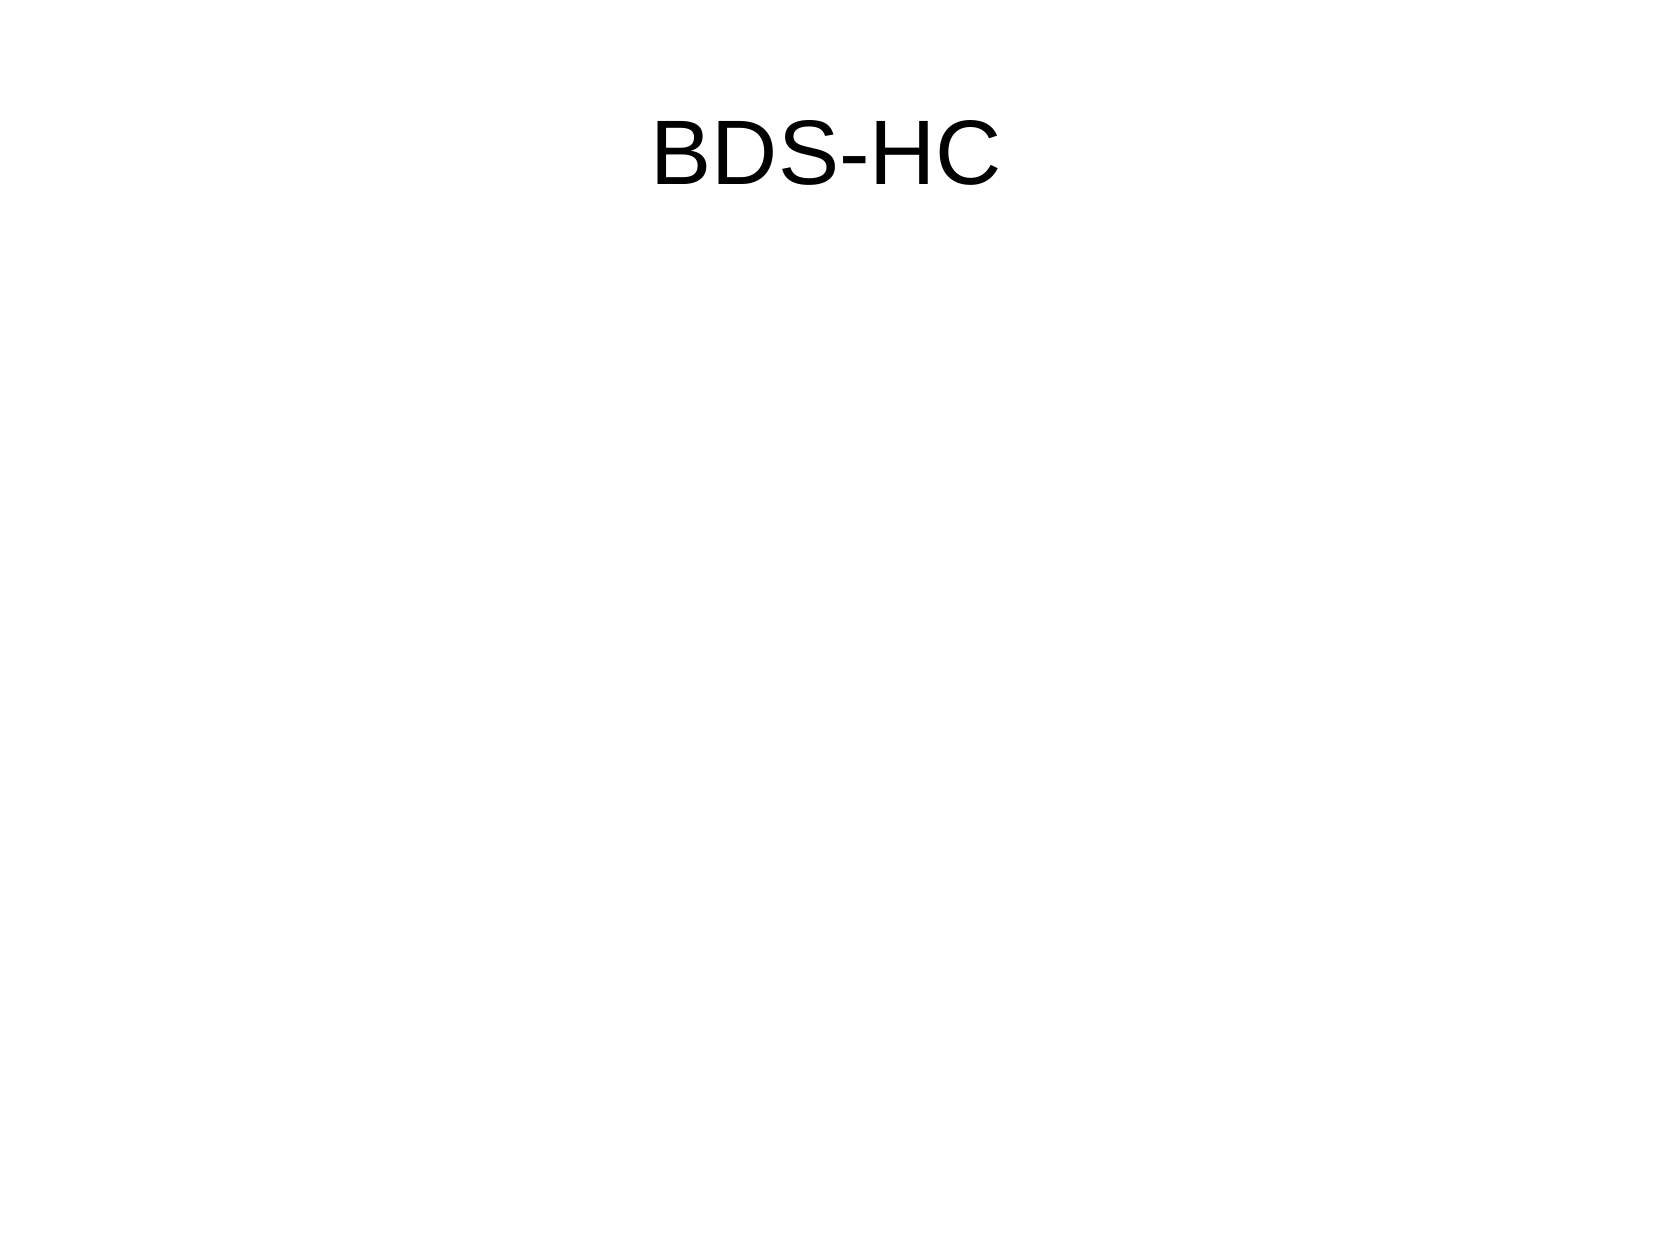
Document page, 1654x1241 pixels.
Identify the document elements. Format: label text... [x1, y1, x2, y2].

title BDS-HC [82, 49, 1571, 257]
